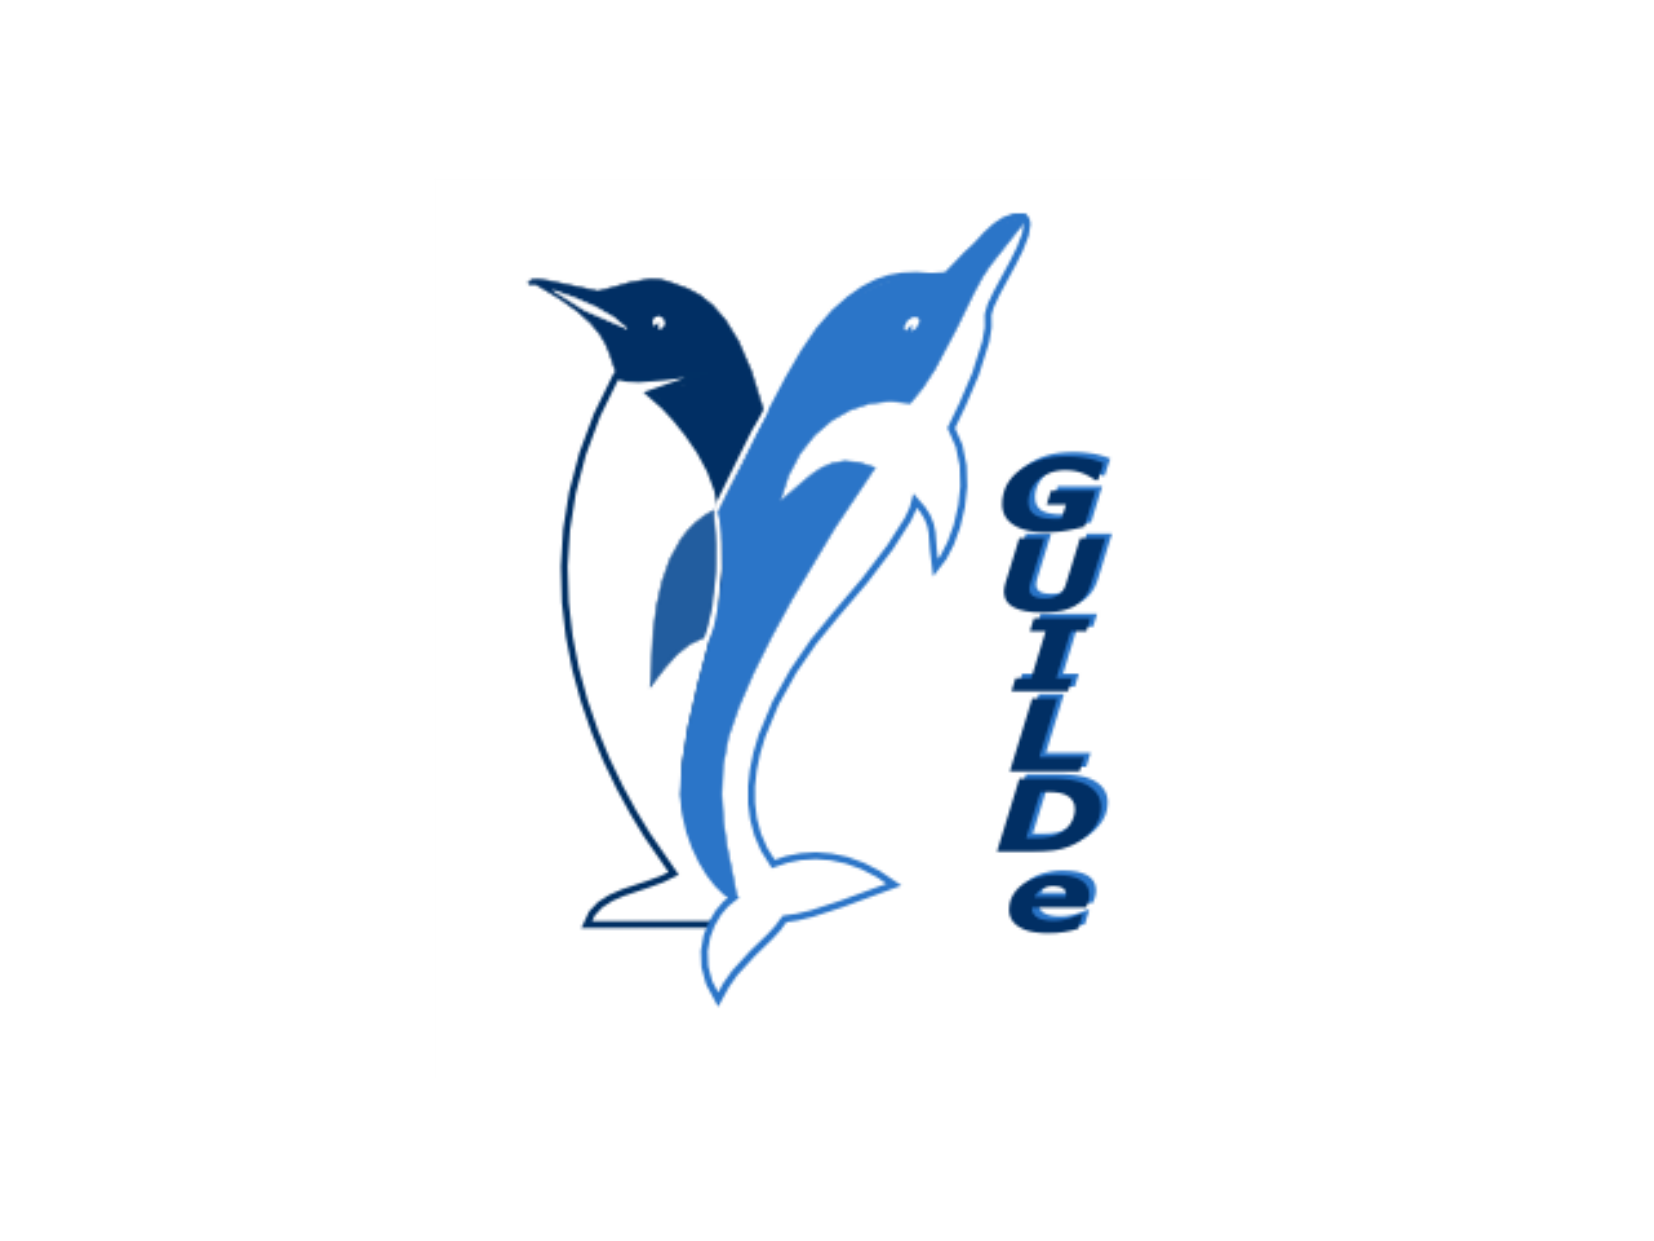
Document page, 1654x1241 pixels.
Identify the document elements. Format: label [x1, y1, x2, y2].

picture [434, 178, 1211, 1078]
